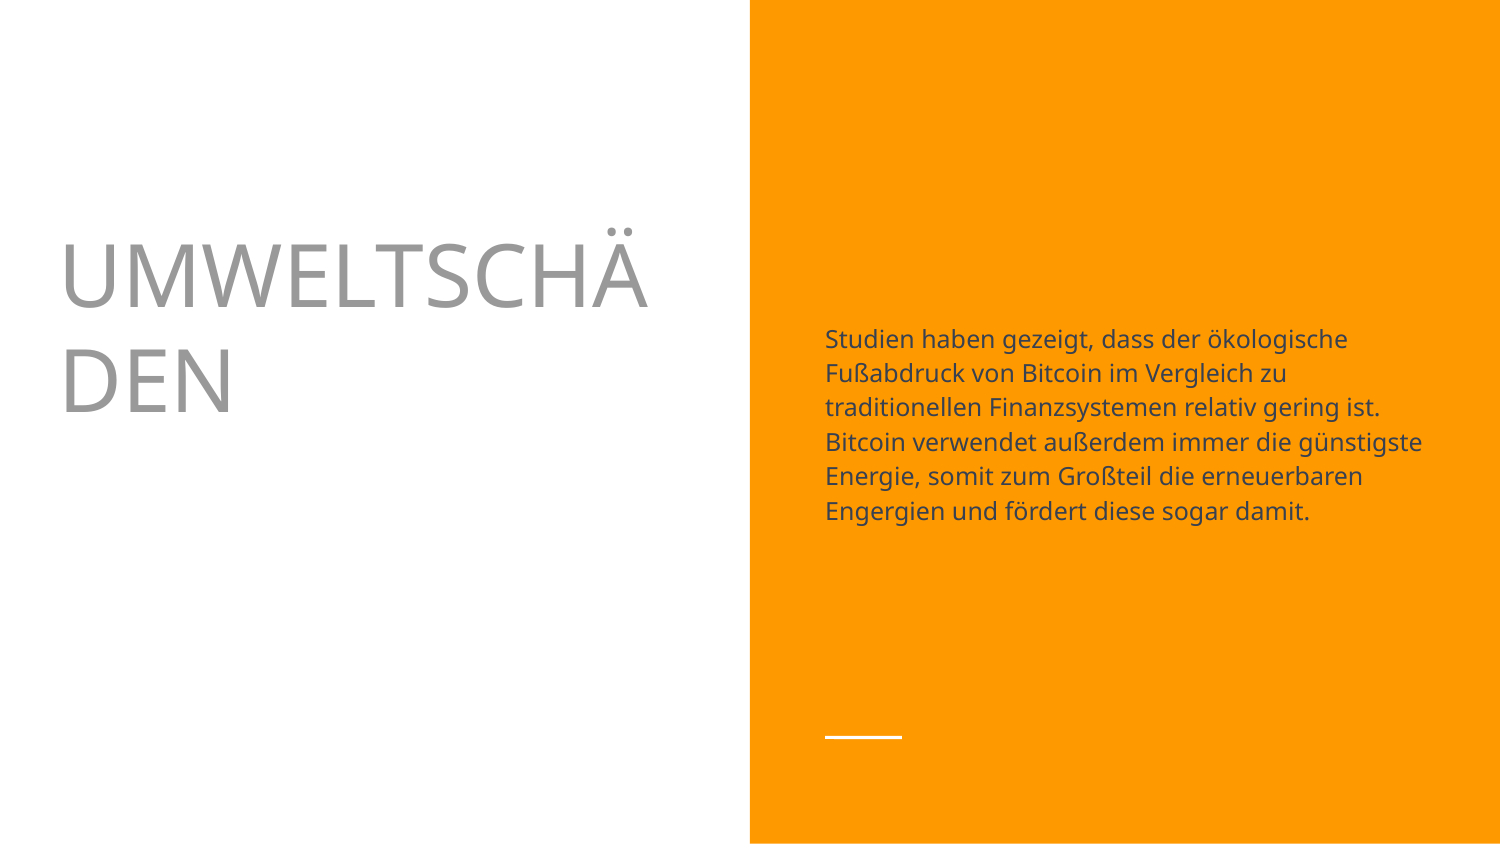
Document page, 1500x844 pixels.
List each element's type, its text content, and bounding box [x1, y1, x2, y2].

list Studien haben gezeigt, dass der ökologische Fußabdruck von Bitcoin im Vergleich zu traditionellen Finanzsystemen relativ gering ist. Bitcoin verwendet außerdem immer die günstigste Energie, somit zum Großteil die erneuerbaren Engergien und fördert diese sogar damit. [810, 118, 1440, 725]
title UMWELTSCHÄDEN [43, 152, 708, 446]
